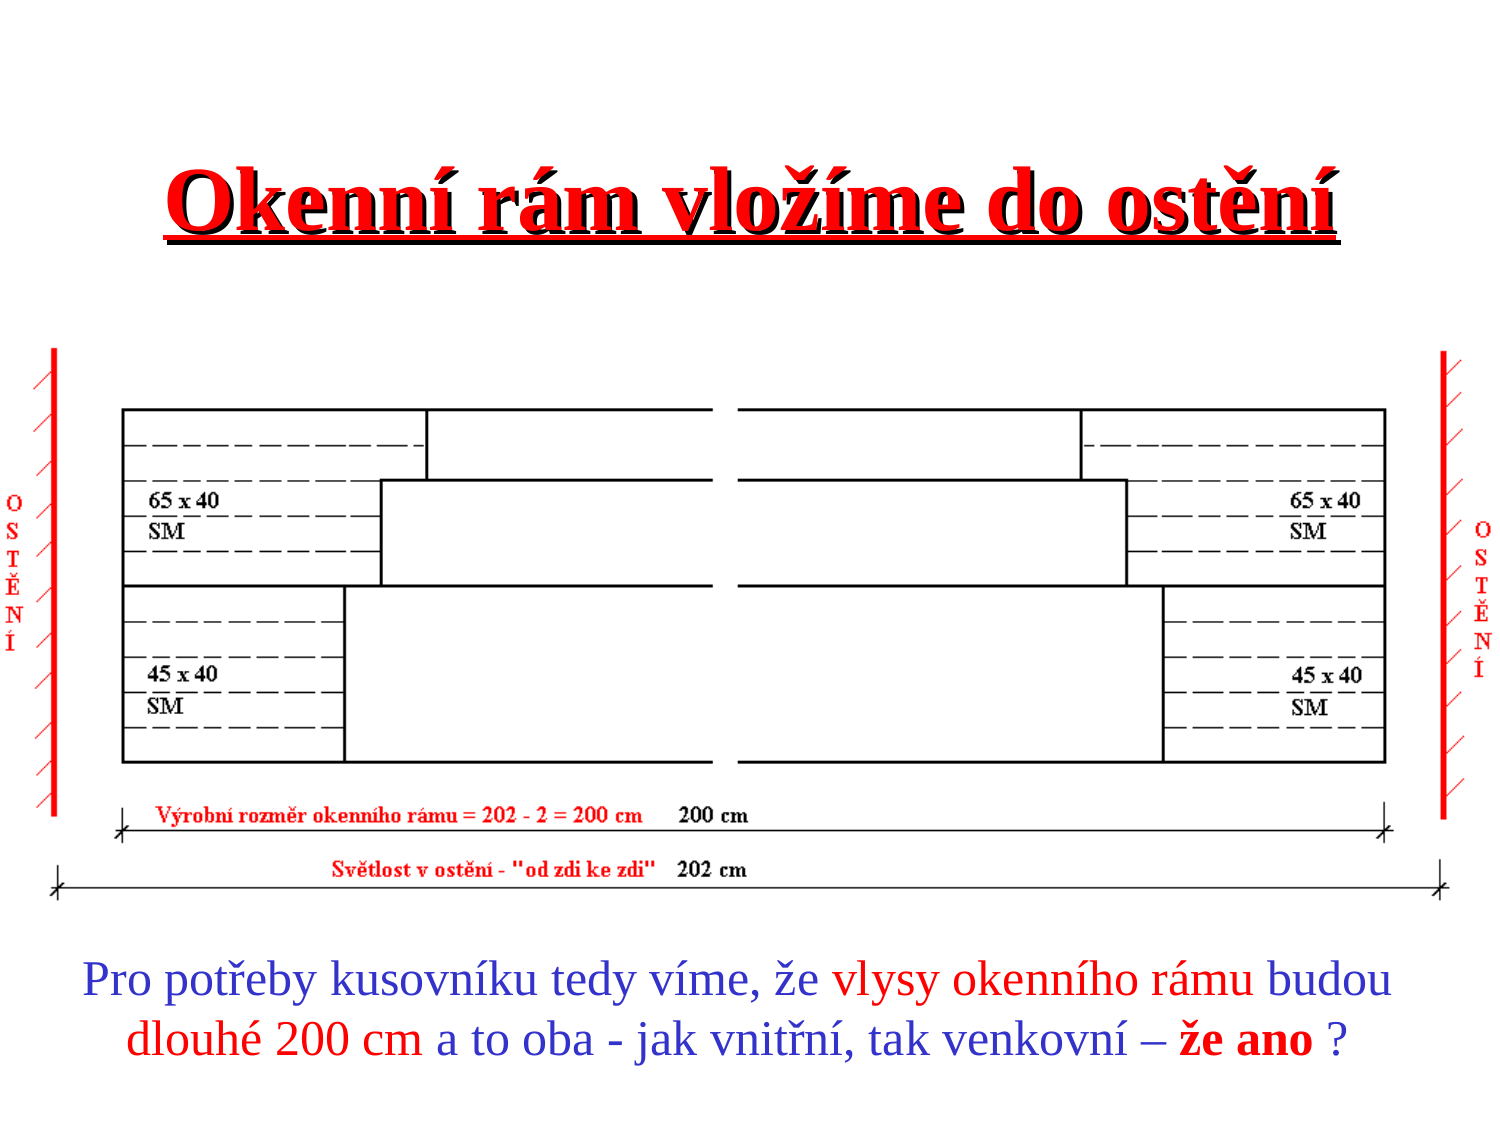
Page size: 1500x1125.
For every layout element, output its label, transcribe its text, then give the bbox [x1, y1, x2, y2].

text_box Pro potřeby kusovníku tedy víme, že vlysy okenního rámu budou dlouhé 200 cm a to oba - jak vnitřní, tak venkovní – že ano ? [68, 937, 1407, 1074]
chart [0, 338, 1500, 902]
title Okenní rám vložíme do ostění [112, 99, 1388, 288]
